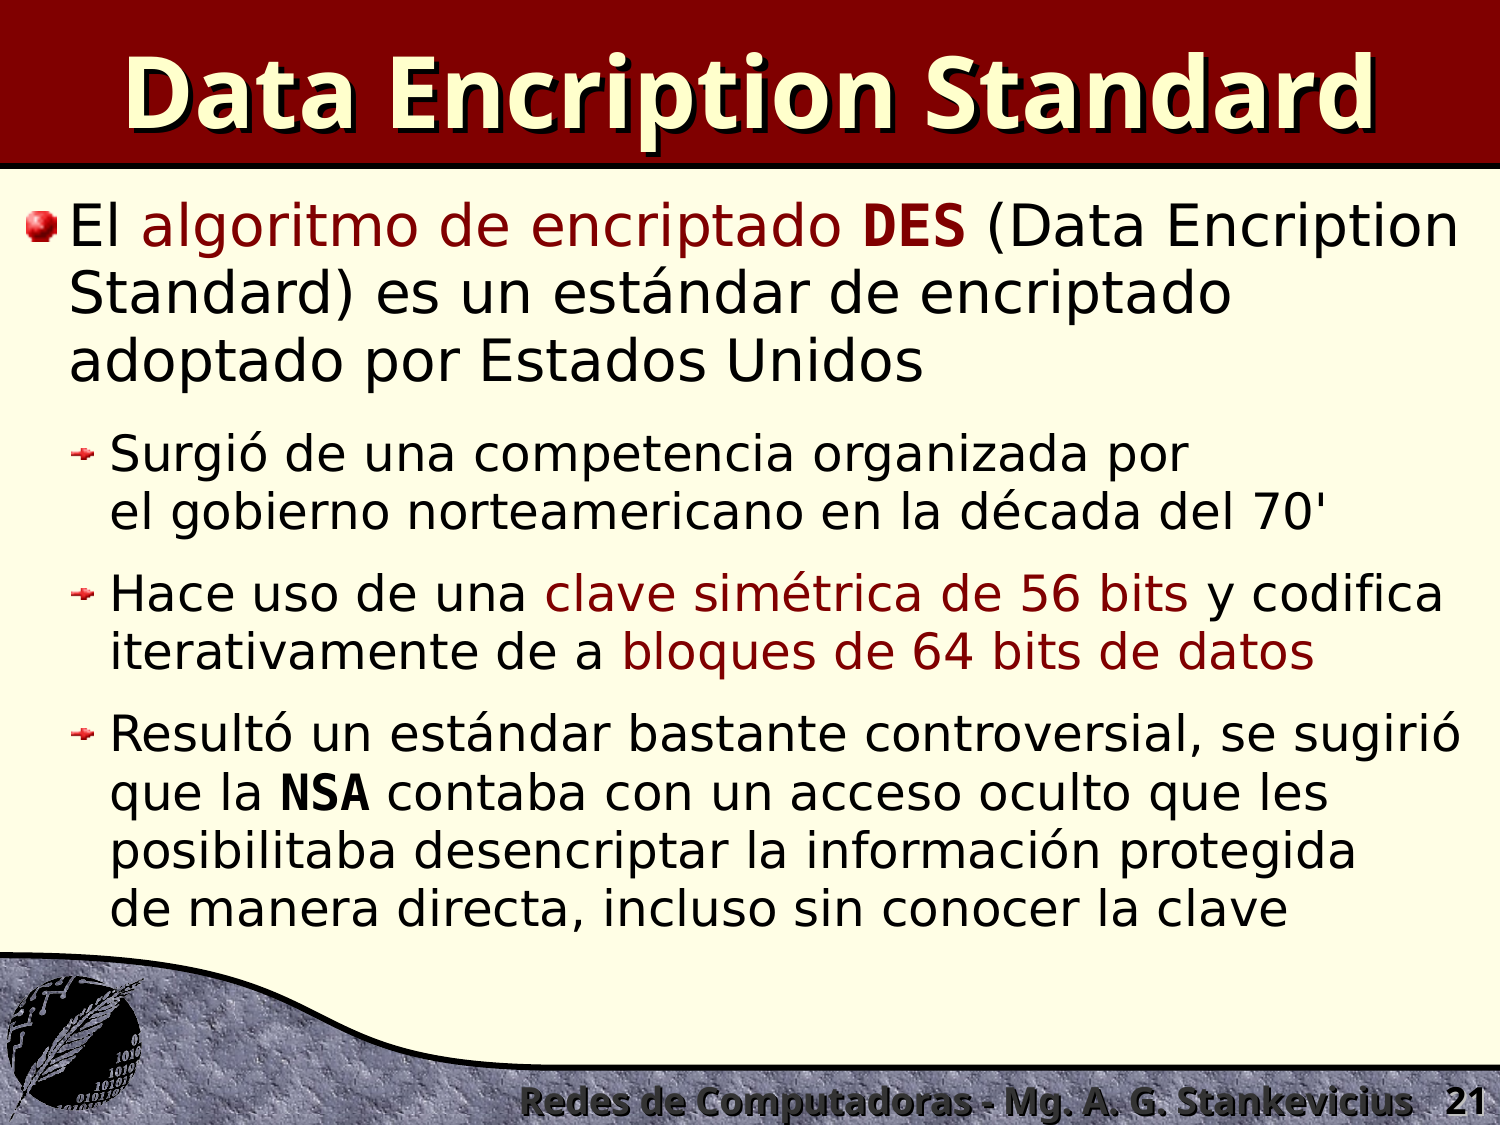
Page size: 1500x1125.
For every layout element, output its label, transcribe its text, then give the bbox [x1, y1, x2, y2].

title Data Encription Standard [15, 5, 1485, 160]
list El algoritmo de encriptado DES (Data Encription Standard) es un estándar de encriptado adoptado por Estados Unidos Surgió de una competencia organizada por el gobierno norteamericano en la década del 70' Hace uso de una clave simétrica de 56 bits y codifica iterativamente de a bloques de 64 bits de datos Resultó un estándar bastante controversial, se sugirió que la NSA contaba con un acceso oculto que les posibilitaba desencriptar la información protegida de manera directa, incluso sin conocer la clave [11, 192, 1486, 942]
picture [0, 959, 1500, 1125]
picture [790, 1100, 795, 1110]
picture [1047, 1100, 1054, 1110]
